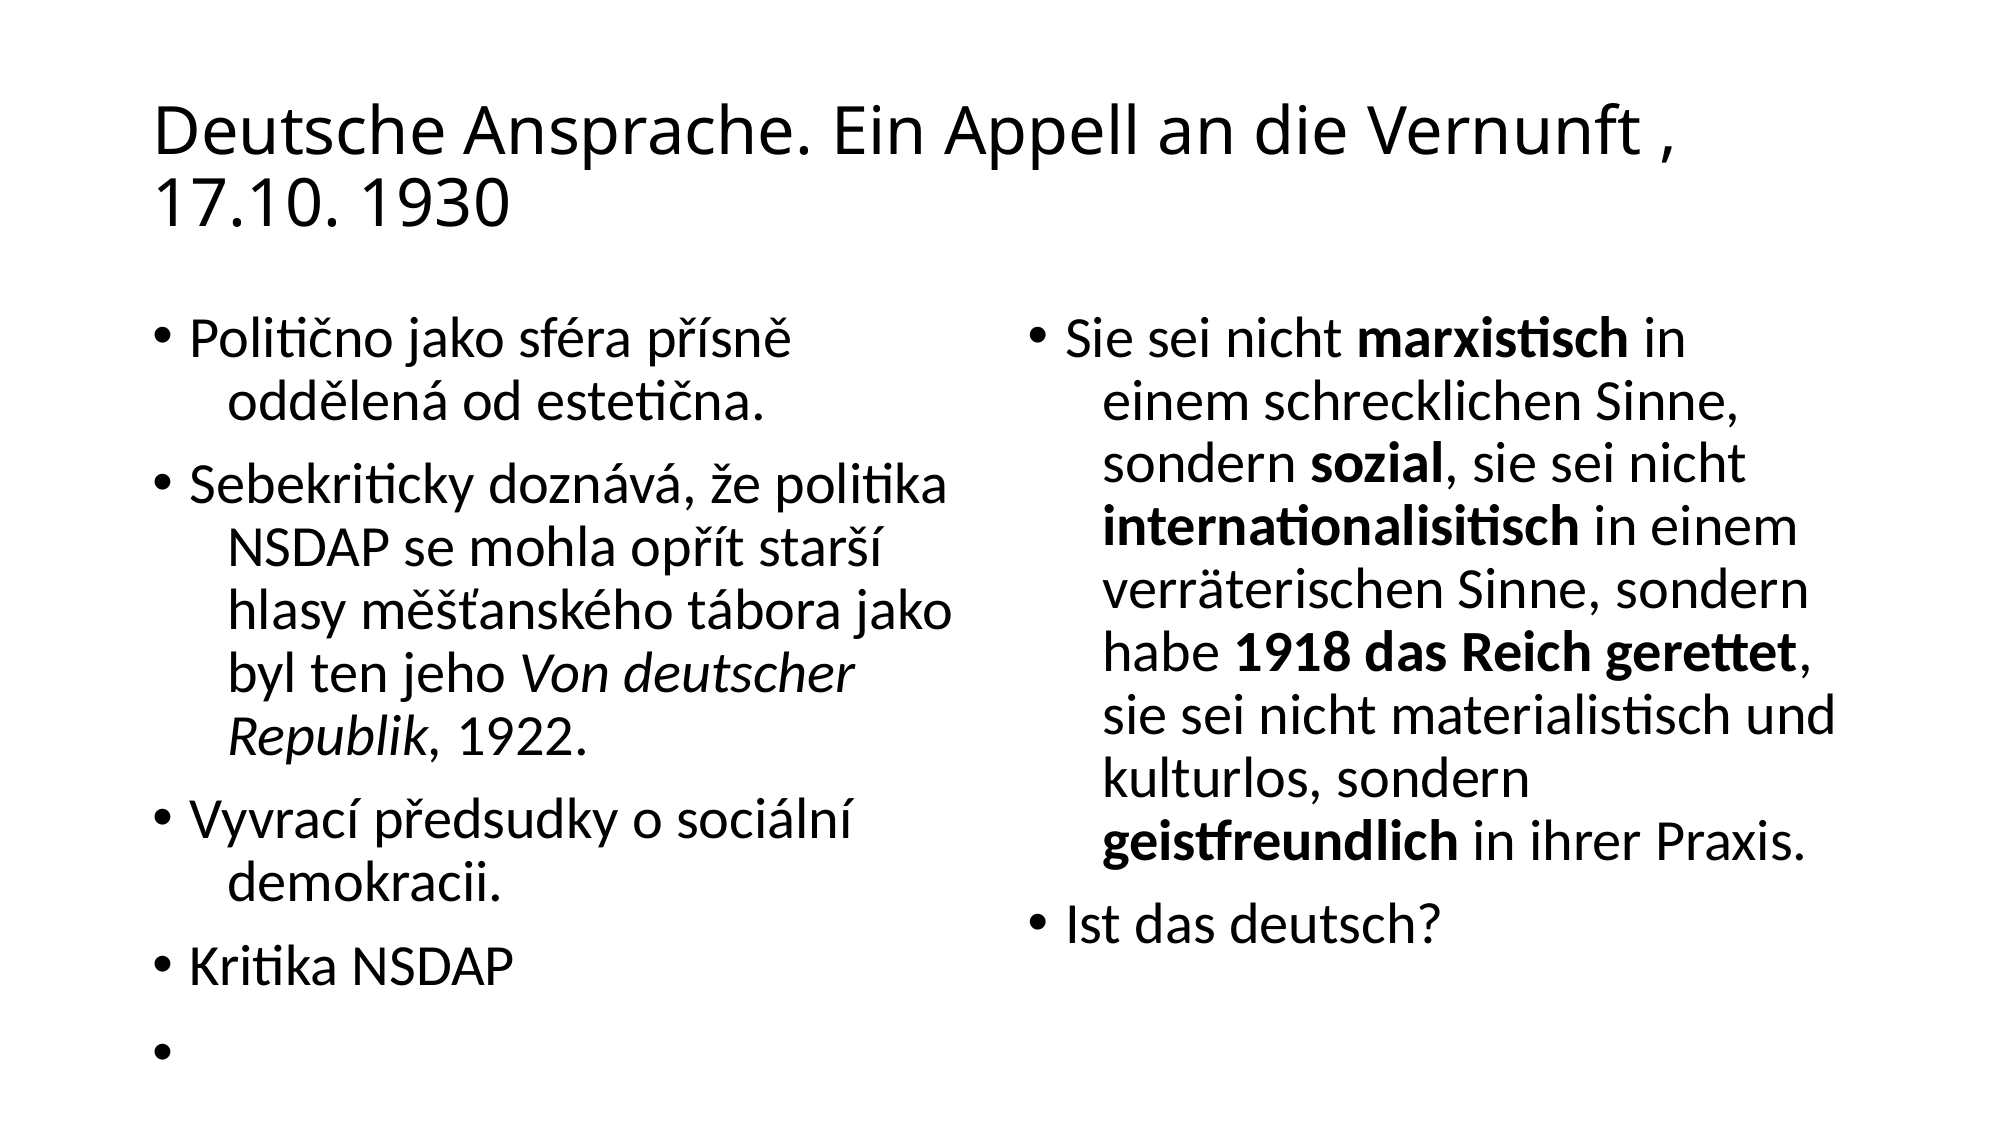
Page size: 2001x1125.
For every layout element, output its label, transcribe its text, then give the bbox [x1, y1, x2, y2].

title Deutsche Ansprache. Ein Appell an die Vernunft , 17.10. 1930 [137, 59, 1863, 278]
list Politično jako sféra přísně oddělená od estetična. Sebekriticky doznává, že politika NSDAP se mohla opřít starší hlasy měšťanského tábora jako byl ten jeho Von deutscher Republik, 1922. Vyvrací předsudky o sociální demokracii. Kritika NSDAP [137, 299, 988, 1014]
list Sie sei nicht marxistisch in einem schrecklichen Sinne, sondern sozial, sie sei nicht internationalisitisch in einem verräterischen Sinne, sondern habe 1918 das Reich gerettet, sie sei nicht materialistisch und kulturlos, sondern geistfreundlich in ihrer Praxis. Ist das deutsch? [1012, 299, 1863, 1014]
